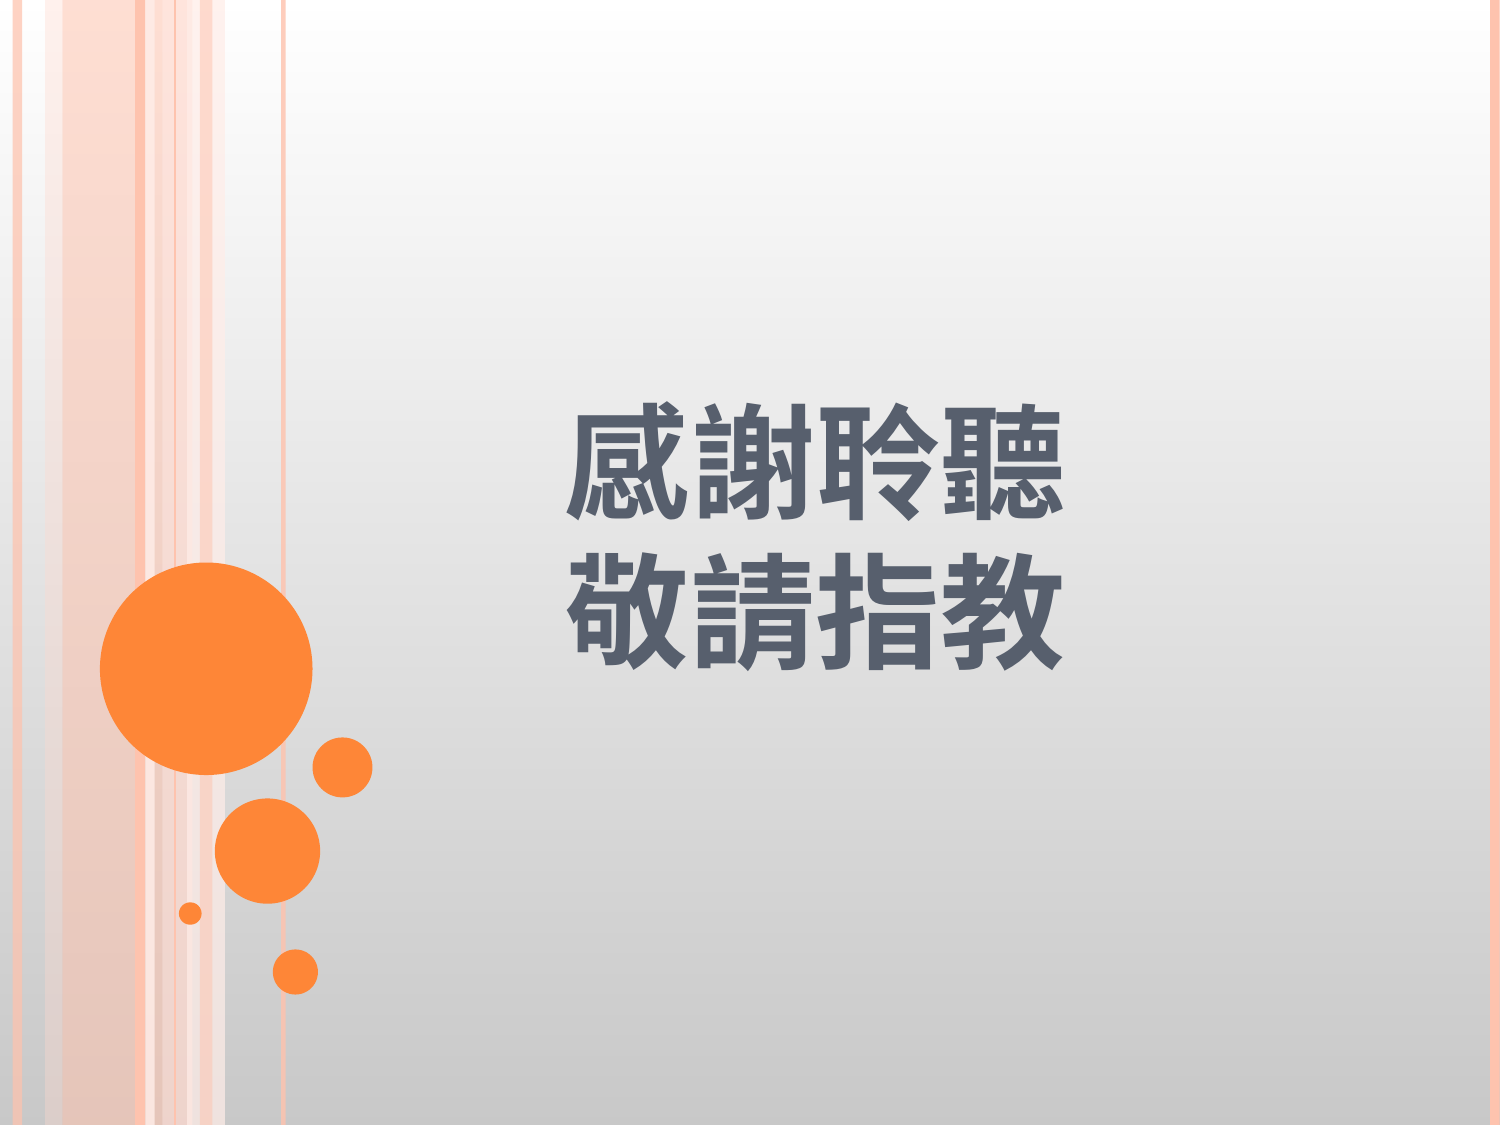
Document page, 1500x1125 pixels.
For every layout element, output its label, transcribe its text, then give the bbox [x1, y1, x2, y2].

title 感謝聆聽 敬請指教 [383, 385, 1247, 693]
